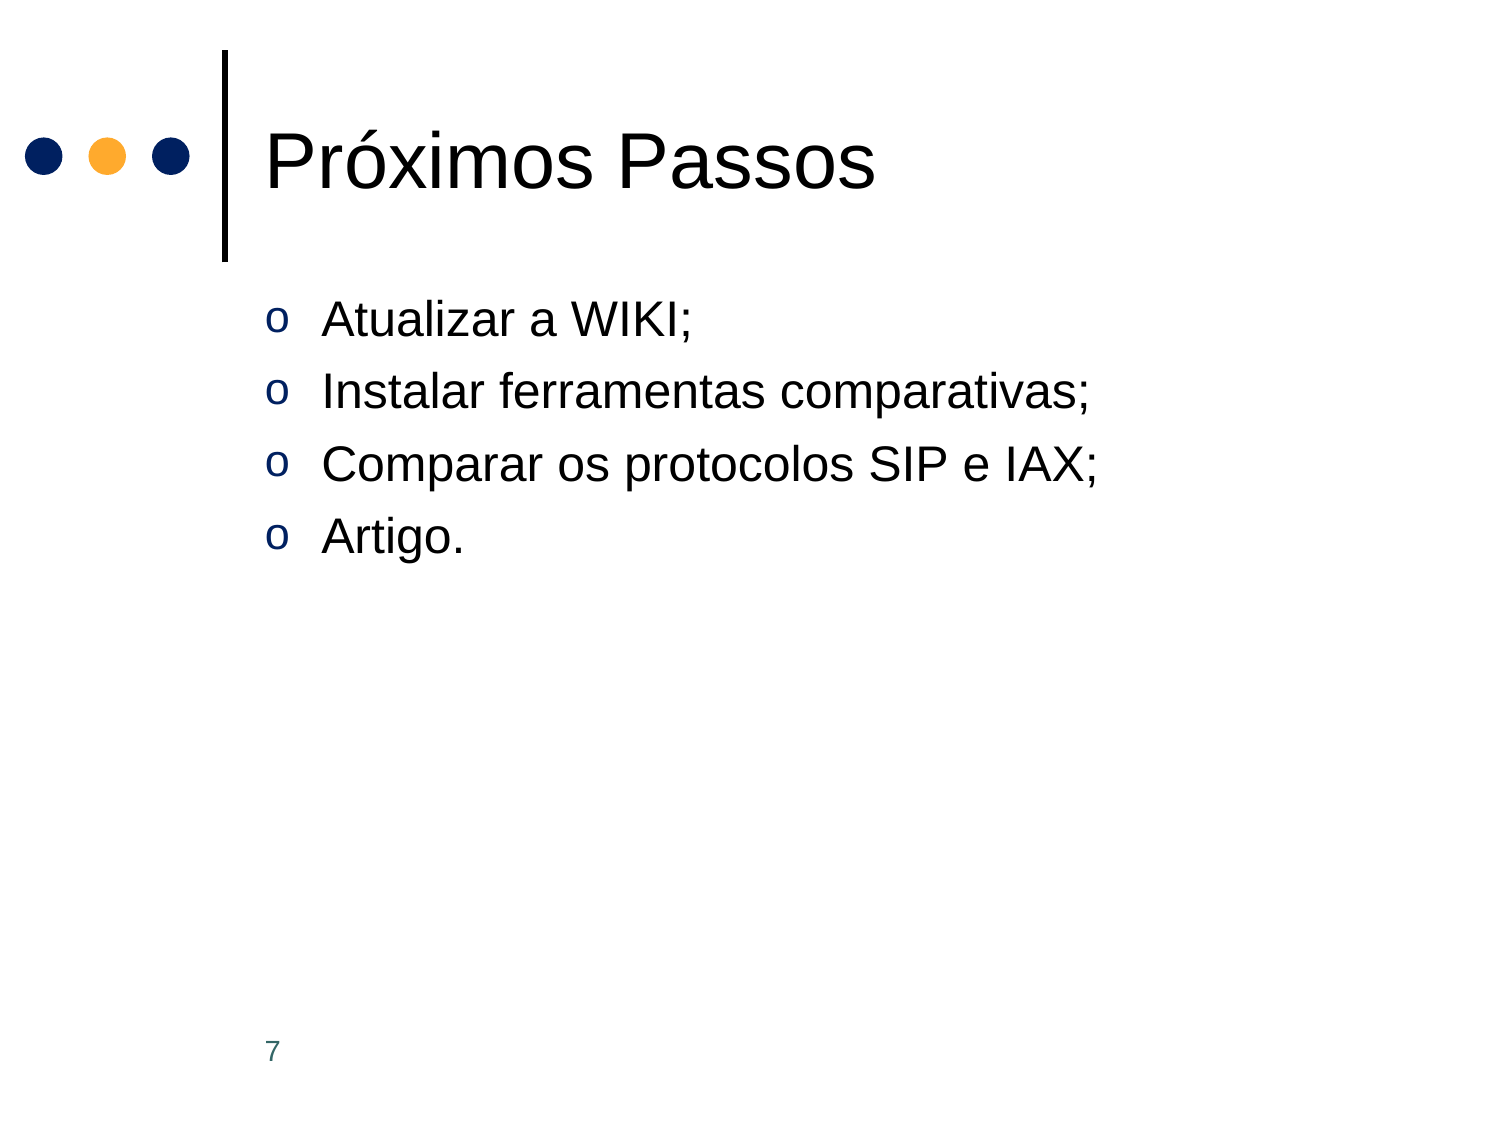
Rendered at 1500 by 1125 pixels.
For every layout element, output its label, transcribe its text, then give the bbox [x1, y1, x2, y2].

text_box <número> [249, 1025, 463, 1101]
title Próximos Passos [249, 31, 1401, 278]
list Atualizar a WIKI; Instalar ferramentas comparativas; Comparar os protocolos SIP e IAX; Artigo. [249, 278, 1401, 954]
